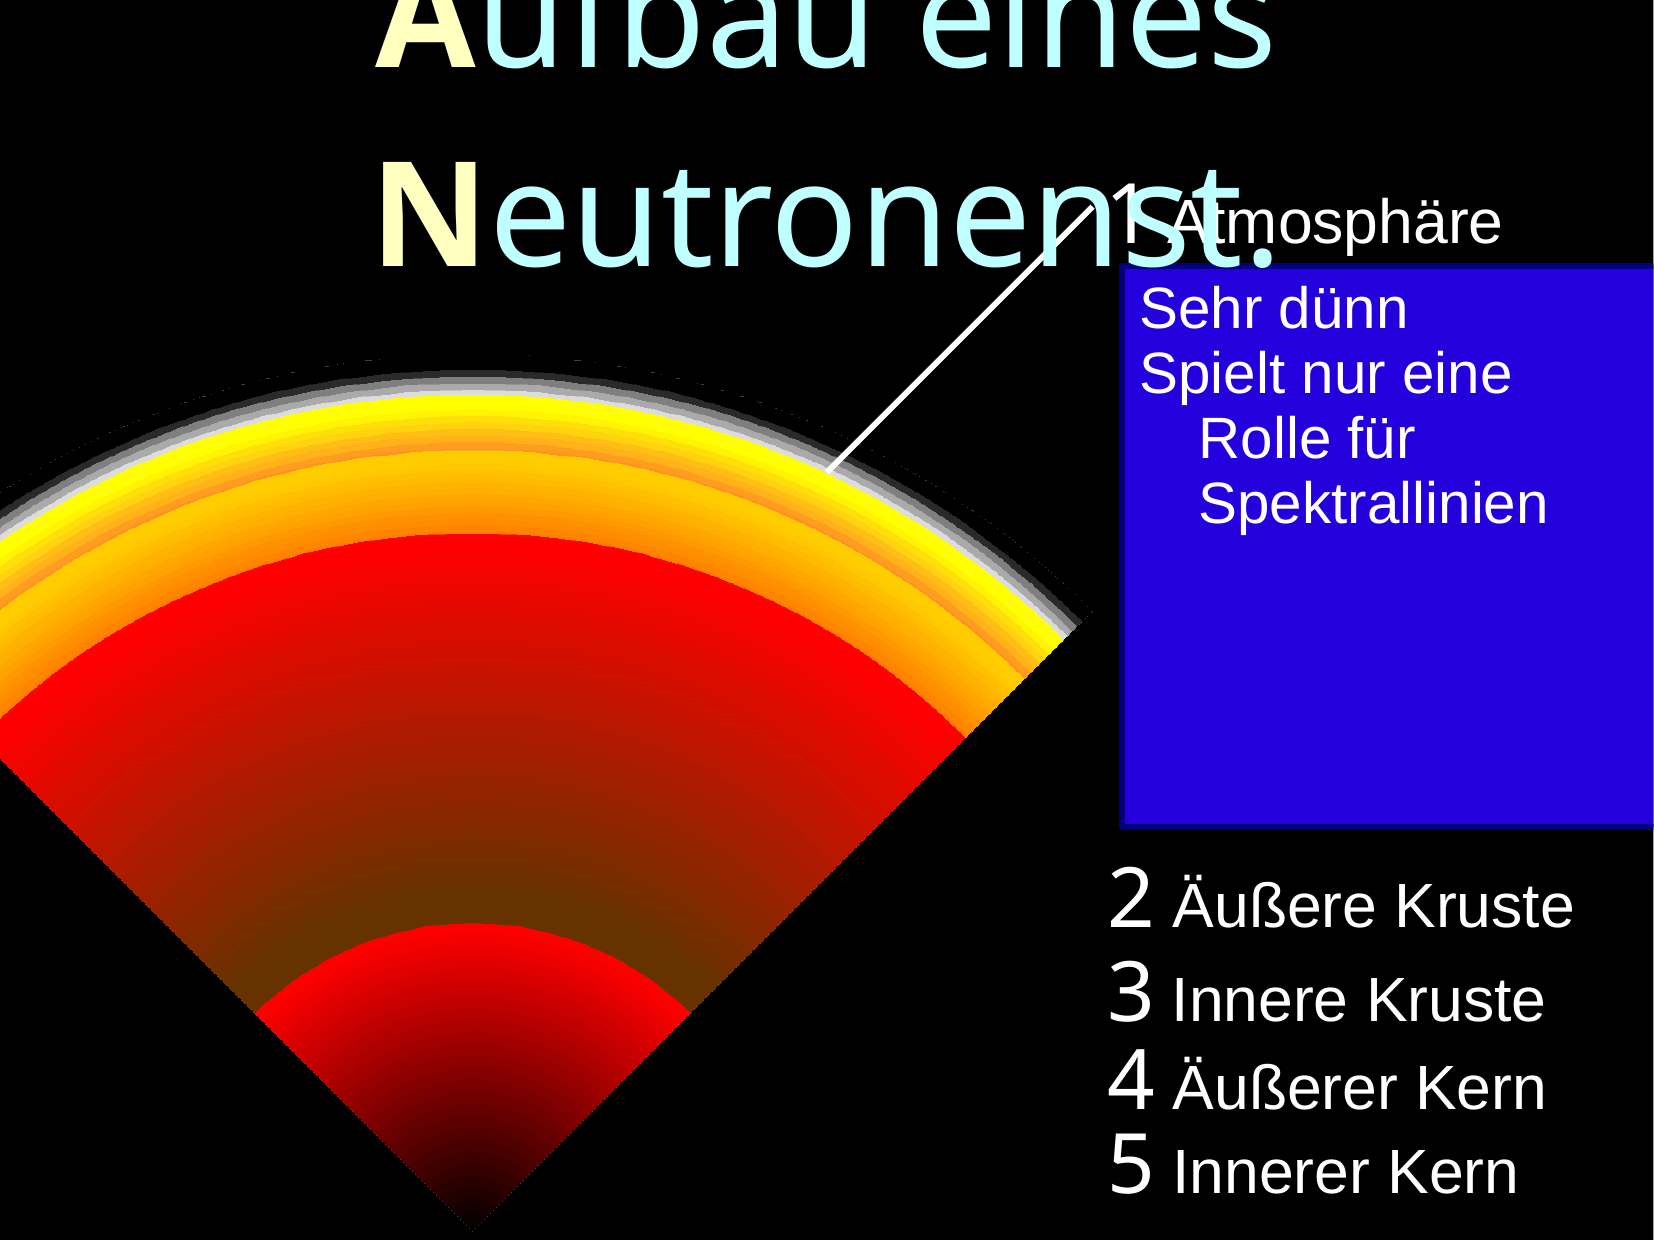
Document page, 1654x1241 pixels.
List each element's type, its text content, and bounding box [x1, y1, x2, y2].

text_box 3 Innere Kruste [1092, 924, 1556, 1032]
text_box 1 Atmosphäre [1101, 192, 1172, 255]
text_box 4 Äußerer Kern [1093, 1013, 1557, 1121]
text_box 1 Atmosphäre [1216, 192, 1513, 255]
text_box 2 Äußere Kruste [1093, 831, 1585, 939]
title Aufbau eines Neutronenst. [29, 29, 1625, 192]
text_box 5 Innerer Kern [1093, 1097, 1529, 1205]
text_box Sehr dünn Spielt nur eine Rolle für Spektrallinien [1122, 265, 1654, 827]
text_box 1 Atmosphäre [1090, 200, 1097, 255]
text_box 1 Atmosphäre [1141, 192, 1205, 255]
picture [0, 354, 1093, 1232]
